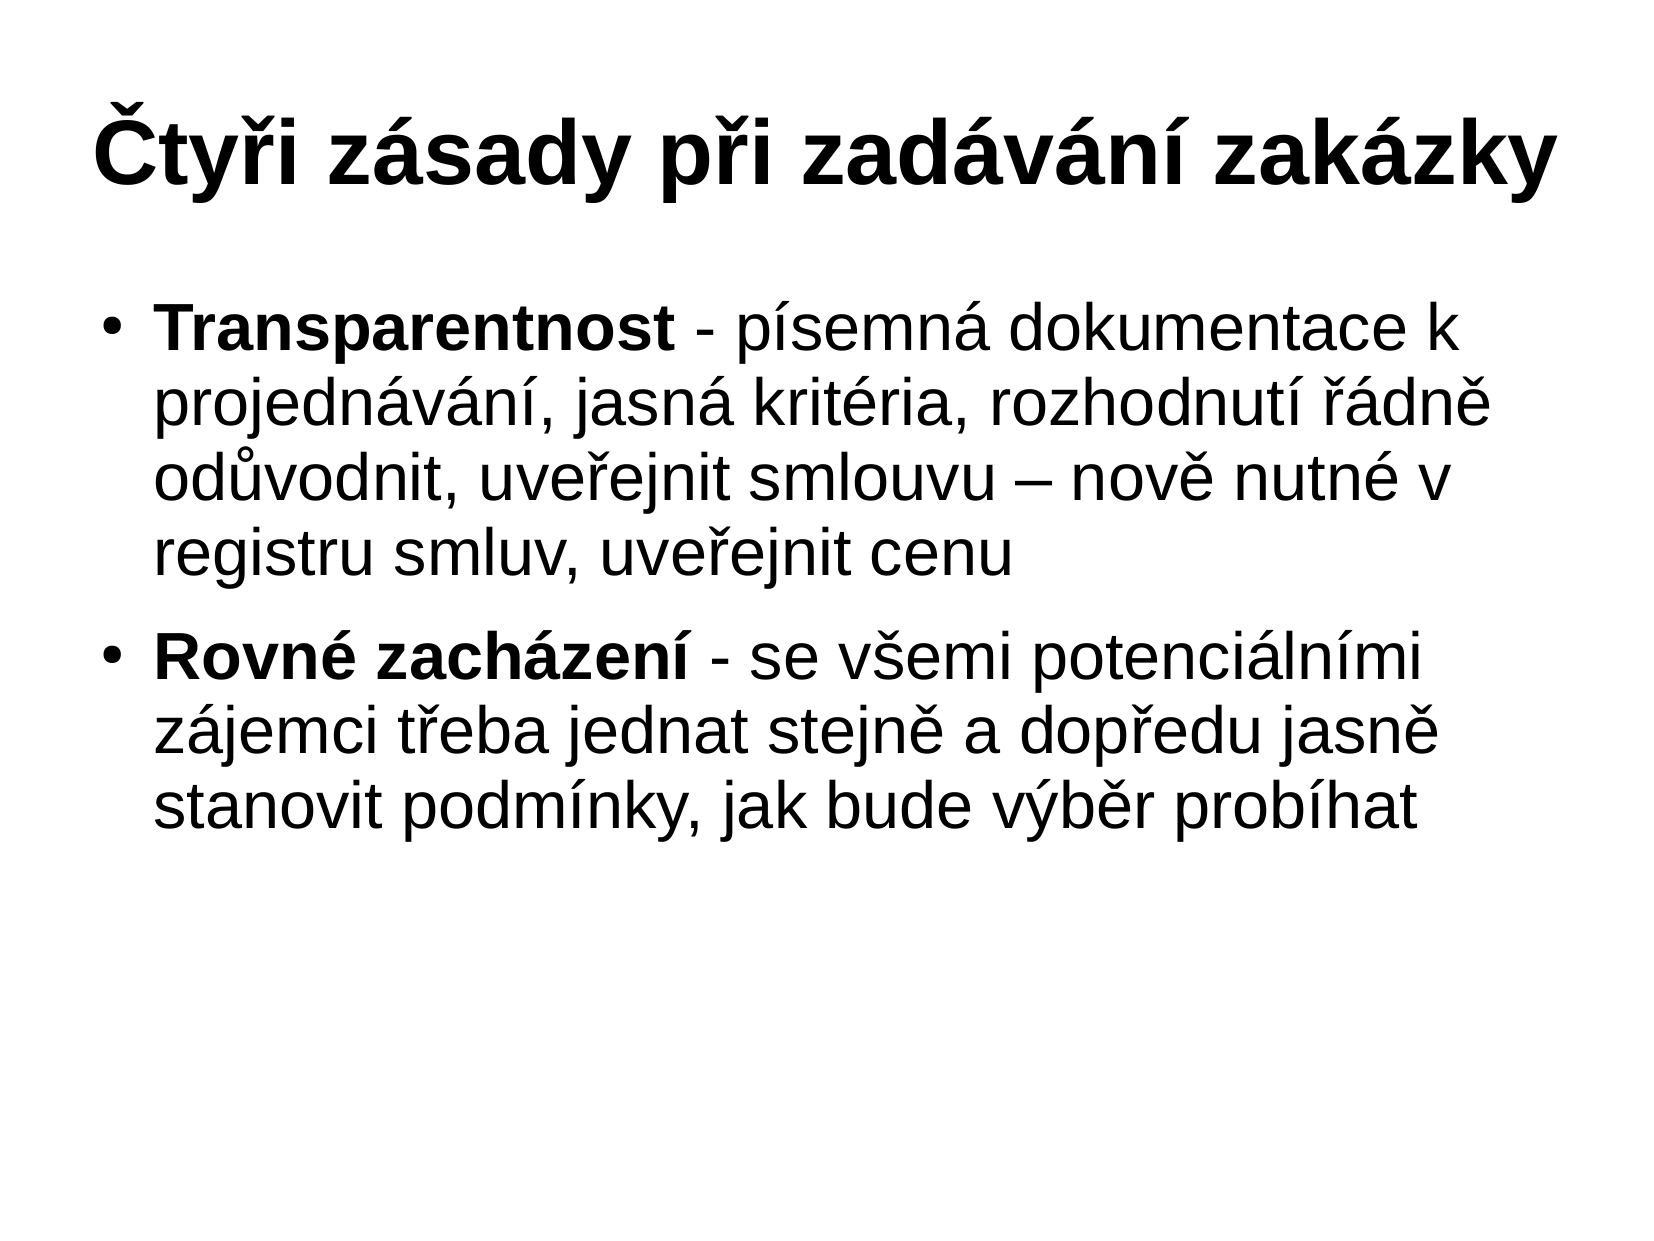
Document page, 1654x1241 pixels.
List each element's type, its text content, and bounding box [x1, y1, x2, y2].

list Transparentnost - písemná dokumentace k projednávání, jasná kritéria, rozhodnutí řádně odůvodnit, uveřejnit smlouvu – nově nutné v registru smluv, uveřejnit cenu Rovné zacházení - se všemi potenciálními zájemci třeba jednat stejně a dopředu jasně stanovit podmínky, jak bude výběr probíhat [82, 290, 1571, 1109]
title Čtyři zásady při zadávání zakázky [82, 49, 1571, 257]
